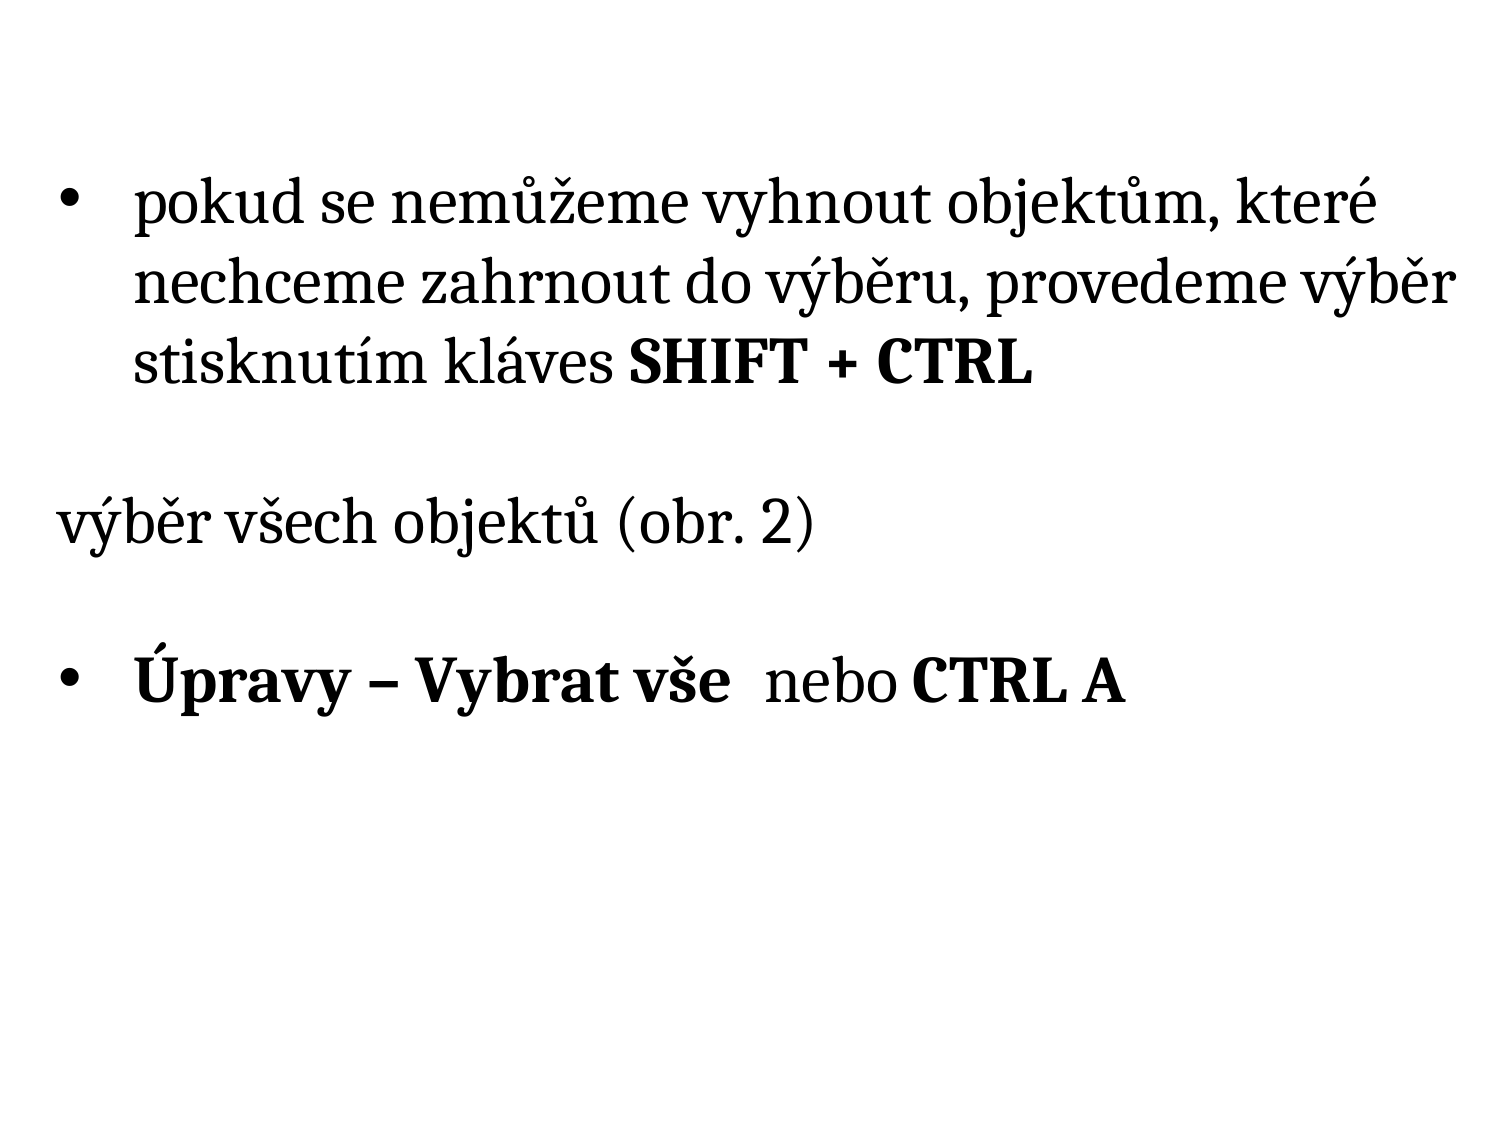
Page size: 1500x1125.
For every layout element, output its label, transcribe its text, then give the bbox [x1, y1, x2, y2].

text_box pokud se nemůžeme vyhnout objektům, které nechceme zahrnout do výběru, provedeme výběr stisknutím kláves SHIFT + CTRL výběr všech objektů (obr. 2) Úpravy – Vybrat vše nebo CTRL A [0, 148, 1500, 804]
